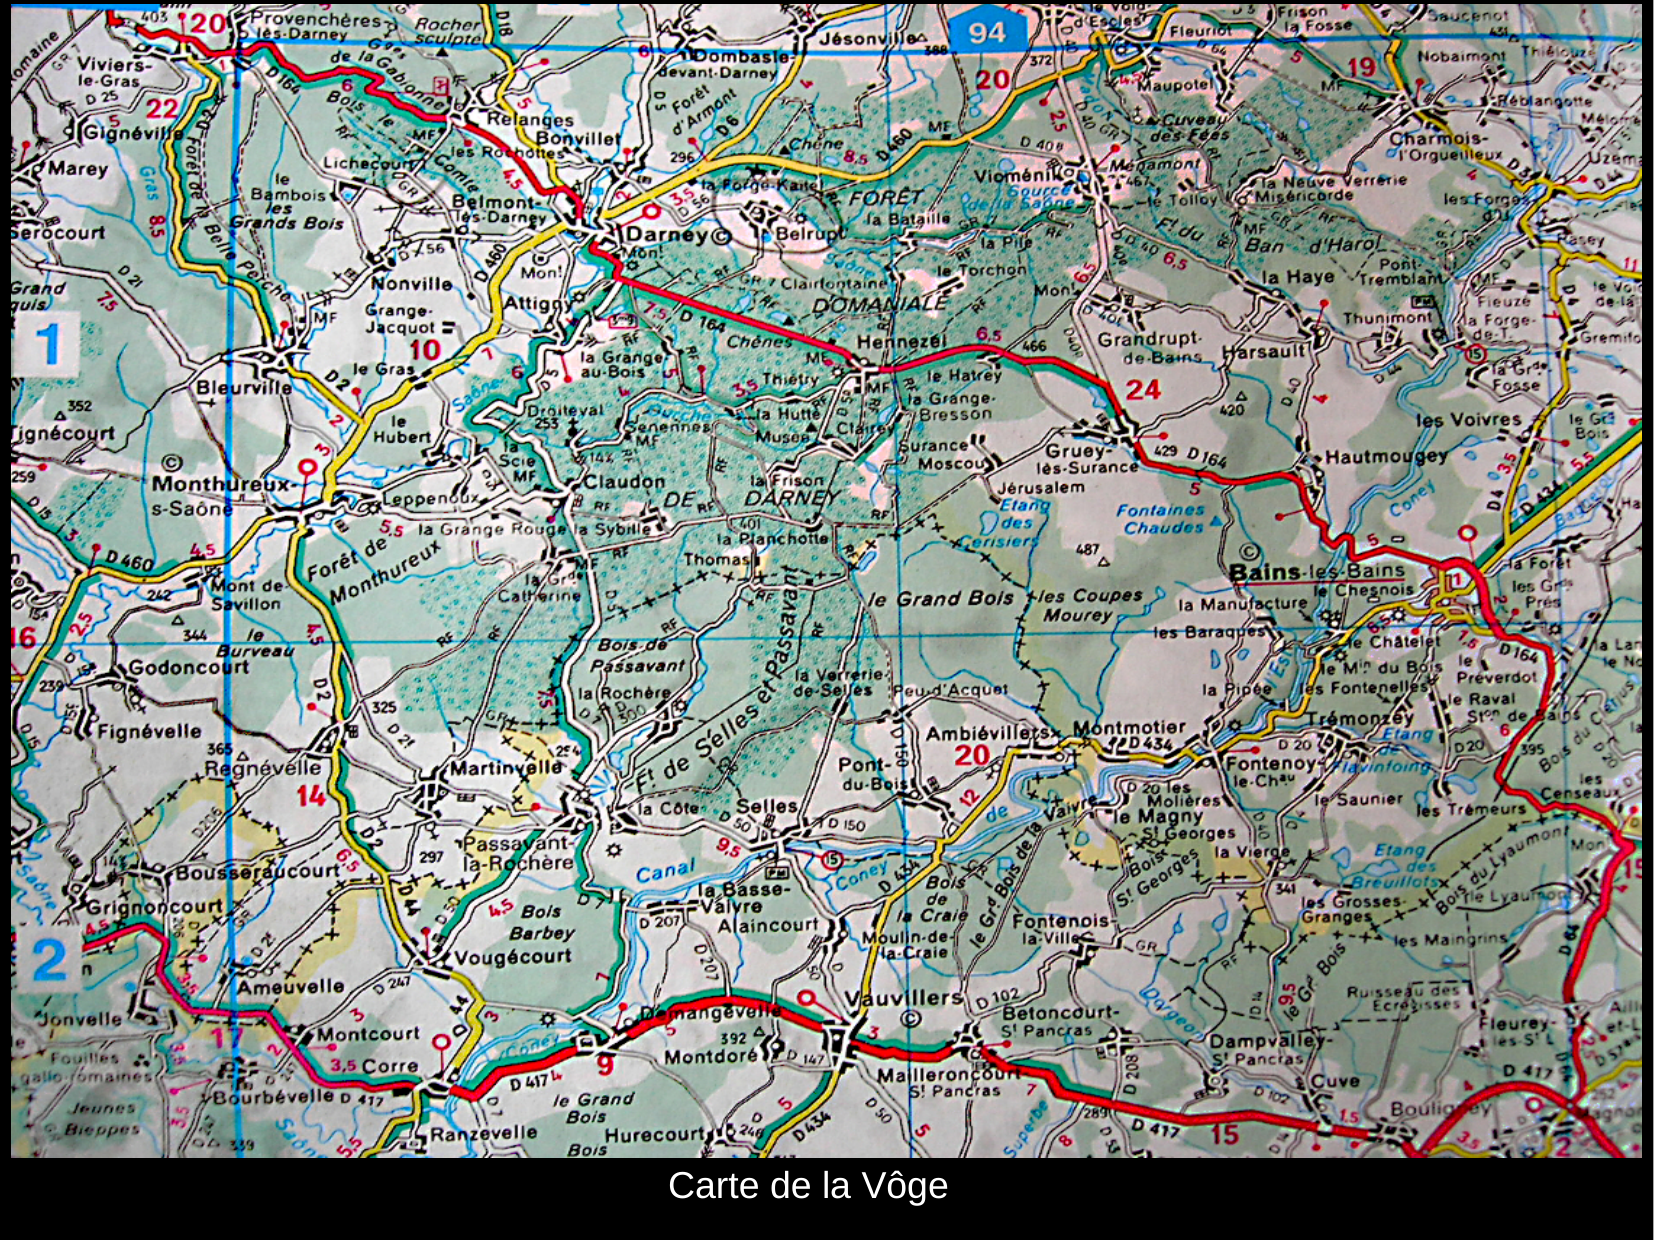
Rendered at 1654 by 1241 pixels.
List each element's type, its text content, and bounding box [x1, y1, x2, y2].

text_box Carte de la Vôge [653, 1157, 982, 1214]
picture [11, 4, 1642, 1158]
